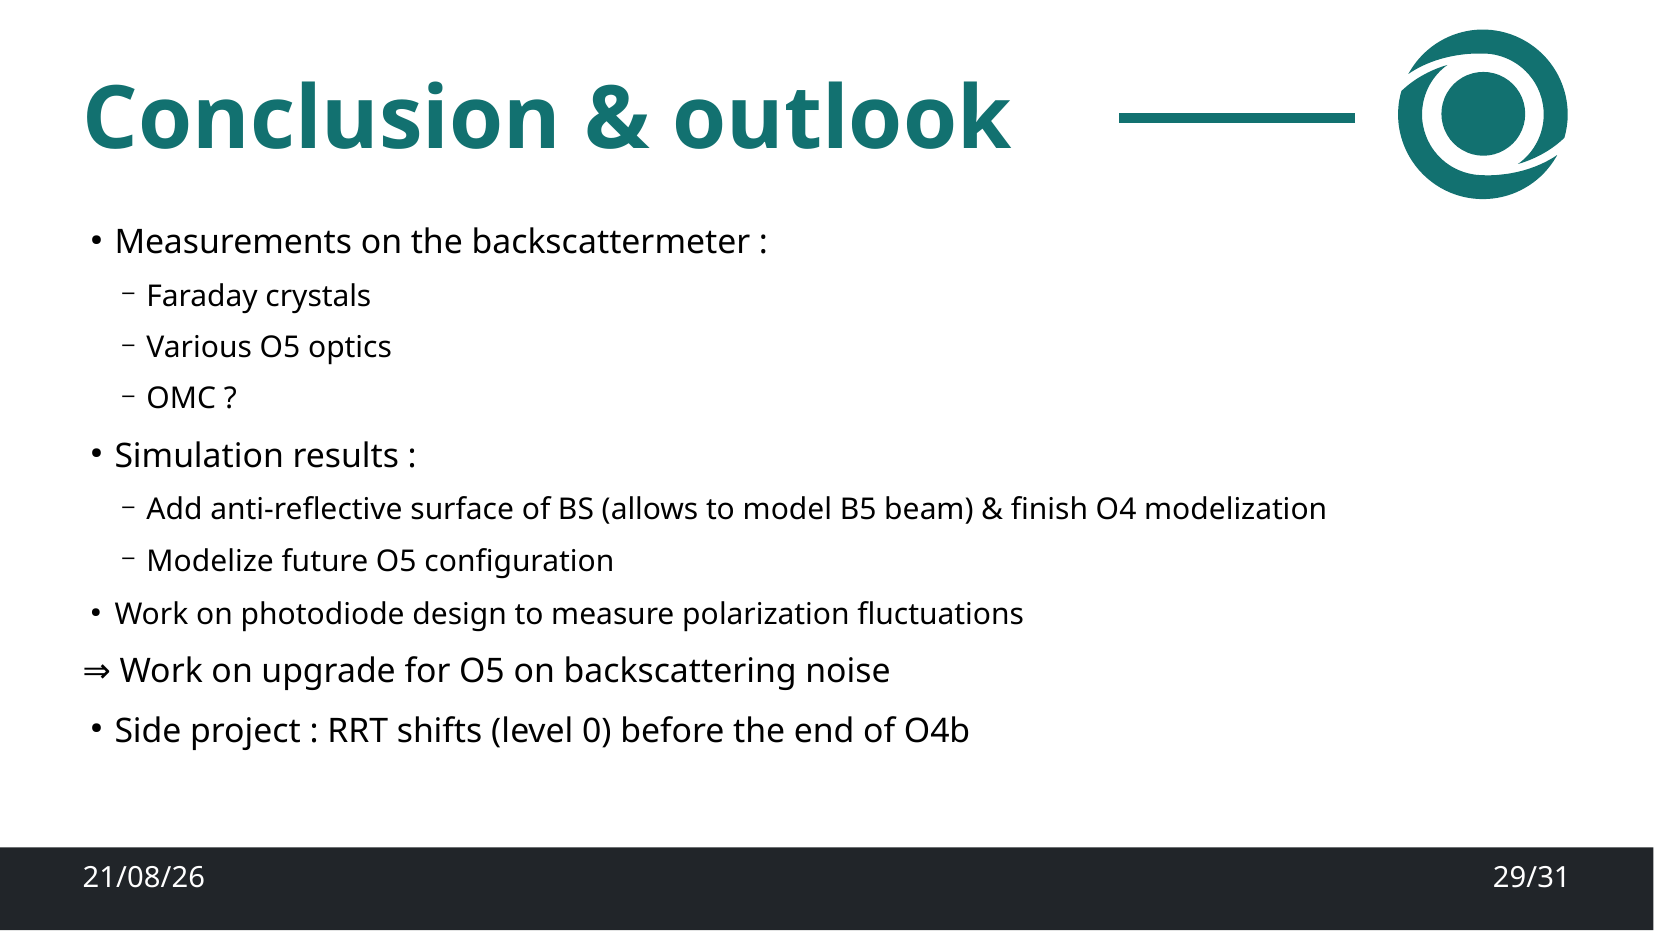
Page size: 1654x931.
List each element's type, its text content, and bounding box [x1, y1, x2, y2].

title Conclusion & outlook [82, 37, 1241, 193]
list Measurements on the backscattermeter : Faraday crystals Various O5 optics OMC ? Simulation results : Add anti-reflective surface of BS (allows to model B5 beam) & finish O4 modelization Modelize future O5 configuration Work on photodiode design to measure polarization fluctuations ⇒ Work on upgrade for O5 on backscattering noise Side project : RRT shifts (level 0) before the end of O4b [82, 217, 1571, 758]
